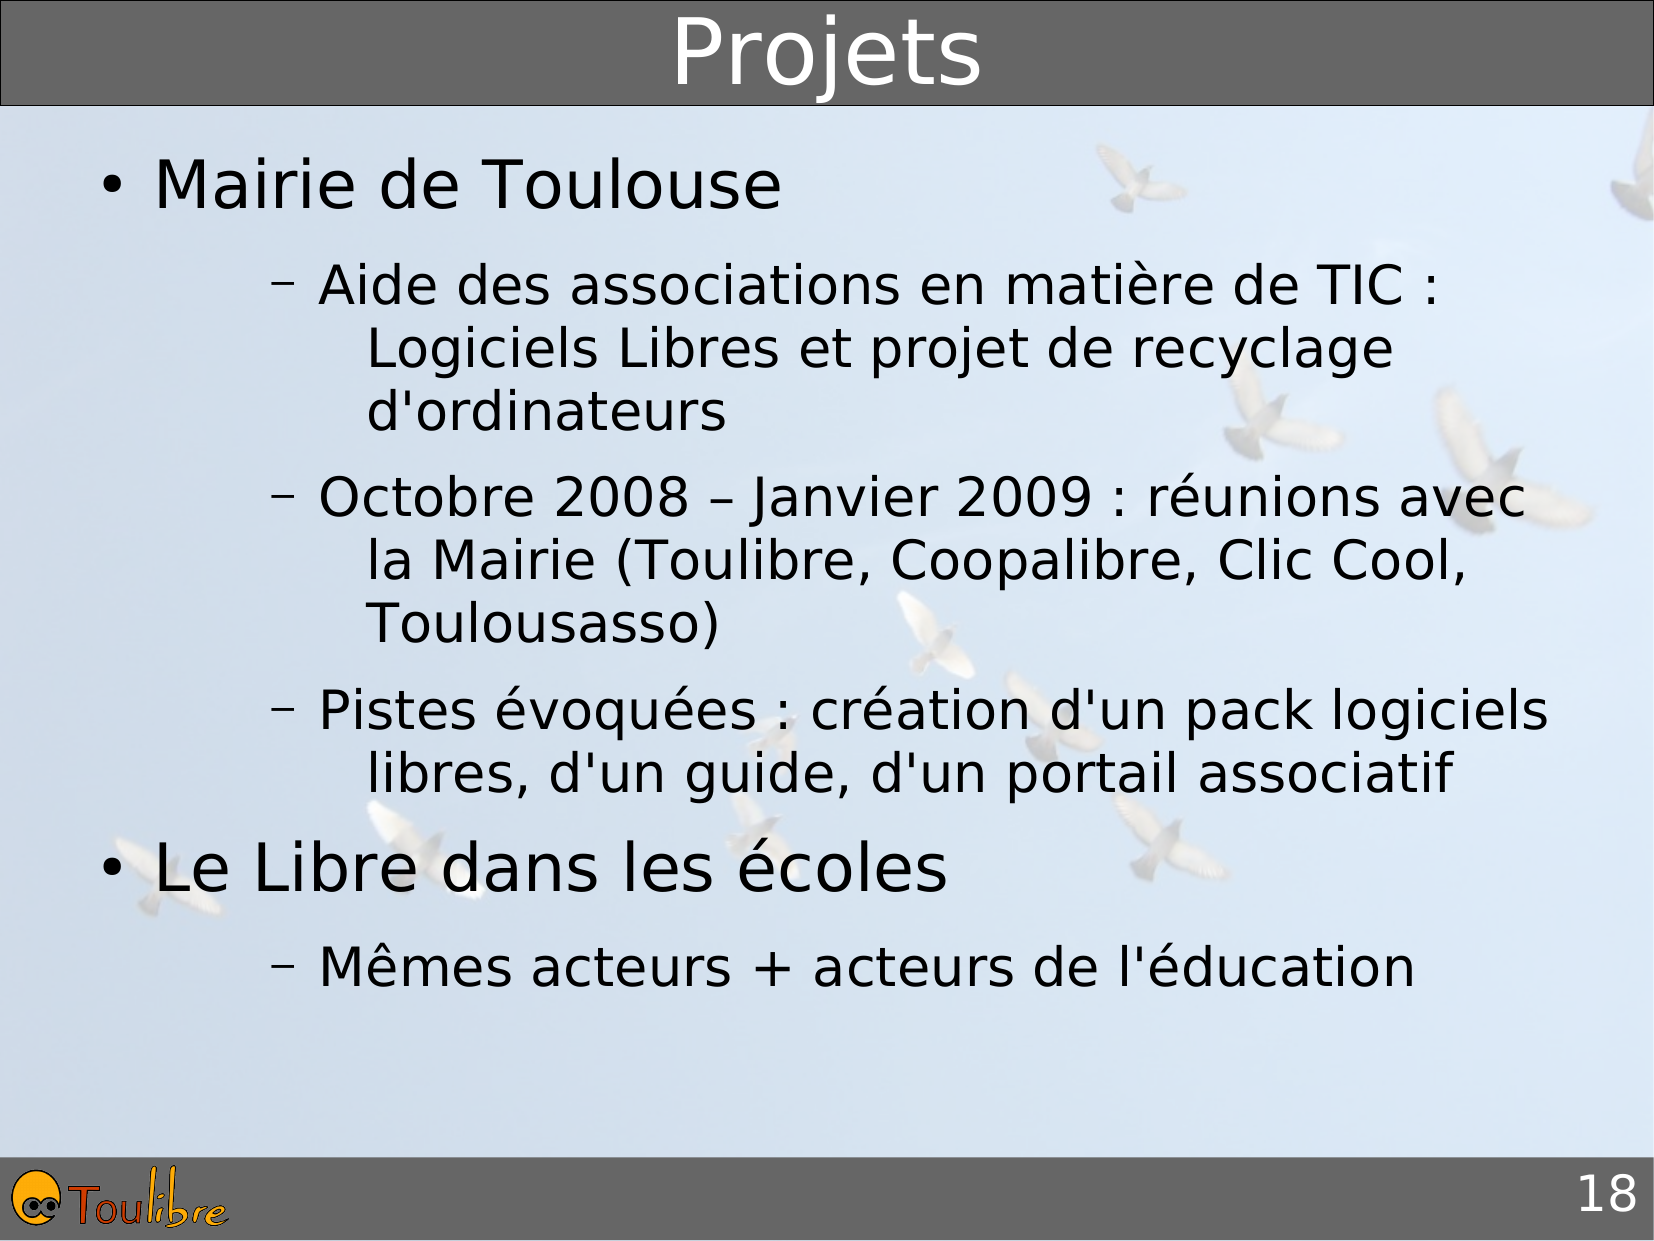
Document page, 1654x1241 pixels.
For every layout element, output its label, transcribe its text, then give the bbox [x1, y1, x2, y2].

title Projets [0, 0, 1654, 107]
list Mairie de Toulouse Aide des associations en matière de TIC : Logiciels Libres et projet de recyclage d'ordinateurs Octobre 2008 – Janvier 2009 : réunions avec la Mairie (Toulibre, Coopalibre, Clic Cool, Toulousasso) Pistes évoquées : création d'un pack logiciels libres, d'un guide, d'un portail associatif Le Libre dans les écoles Mêmes acteurs + acteurs de l'éducation [82, 146, 1571, 1094]
picture [11, 1165, 229, 1228]
